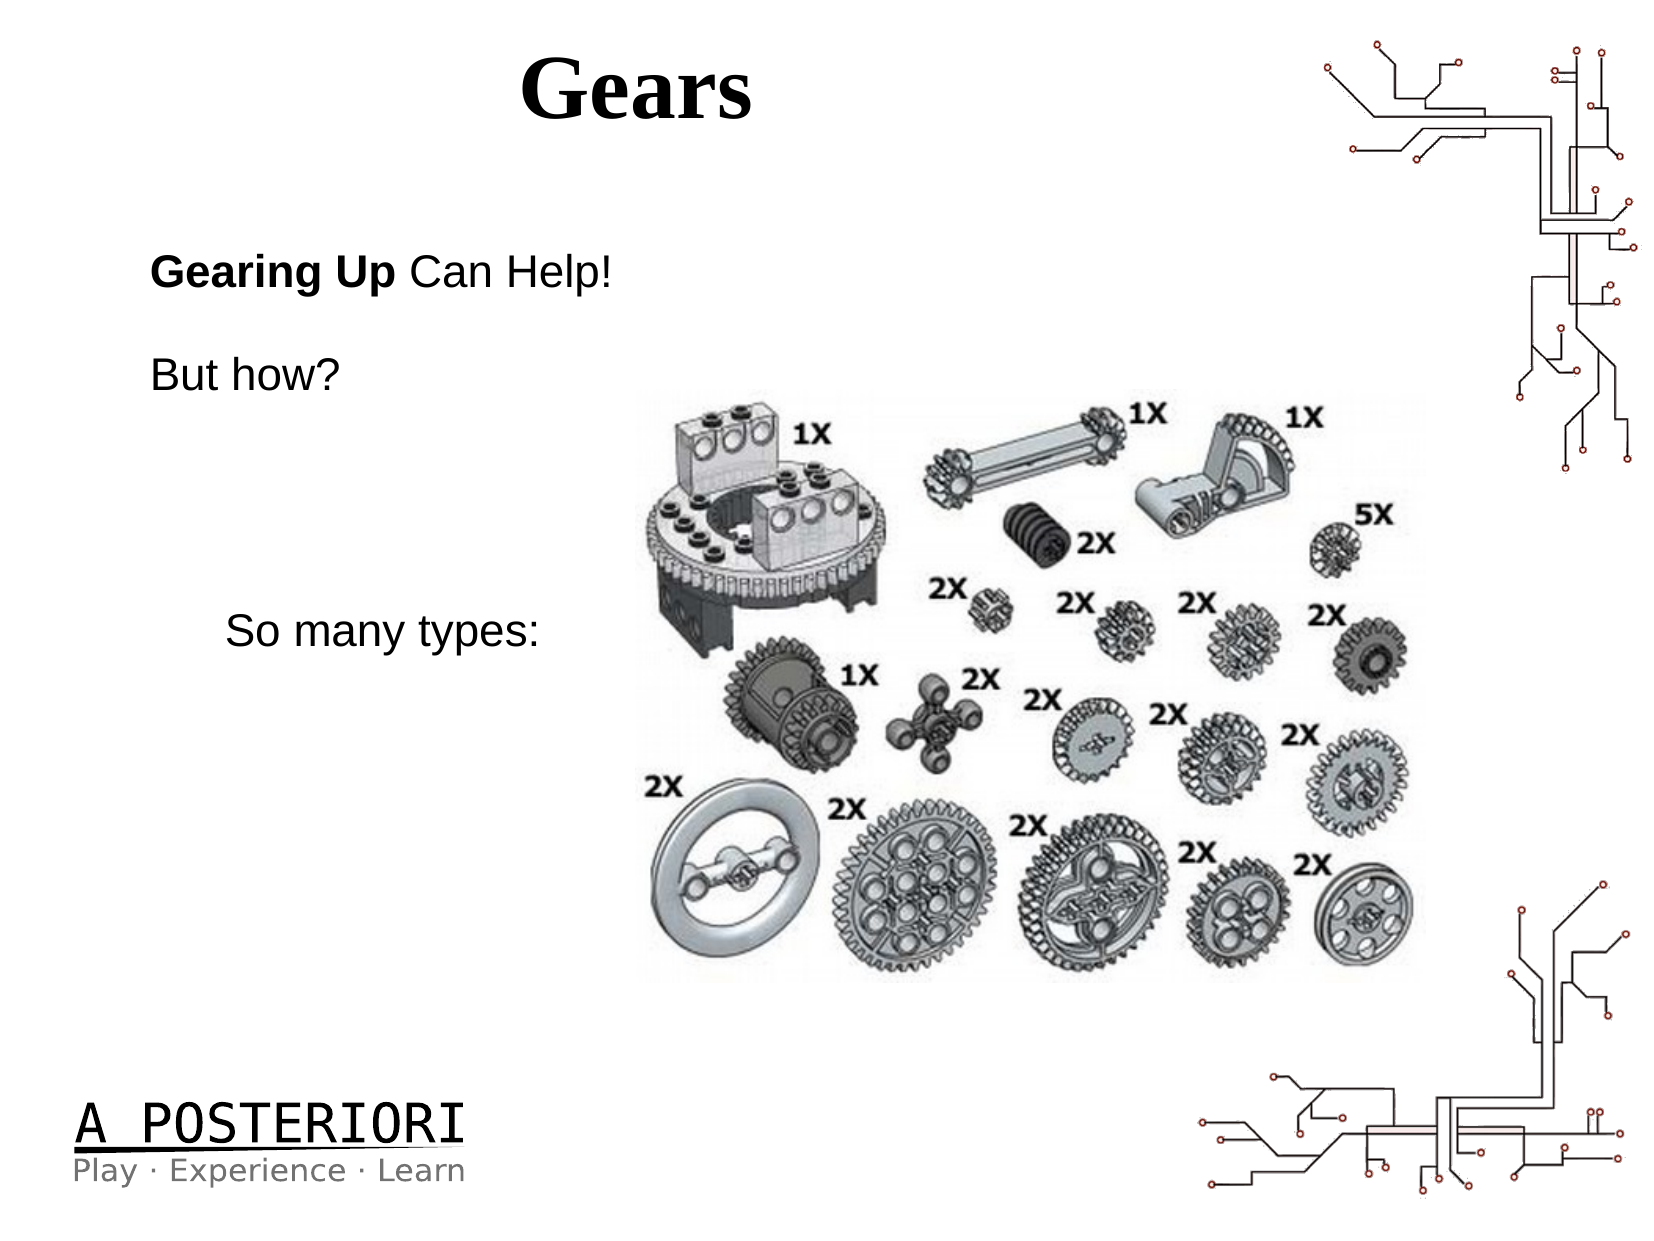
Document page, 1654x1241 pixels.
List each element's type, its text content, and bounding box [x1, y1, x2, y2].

picture [635, 35, 1643, 1201]
picture [73, 1101, 466, 1189]
title Gears [11, 0, 1261, 190]
text_box Gearing Up Can Help! But how? So many types: [135, 238, 1257, 711]
